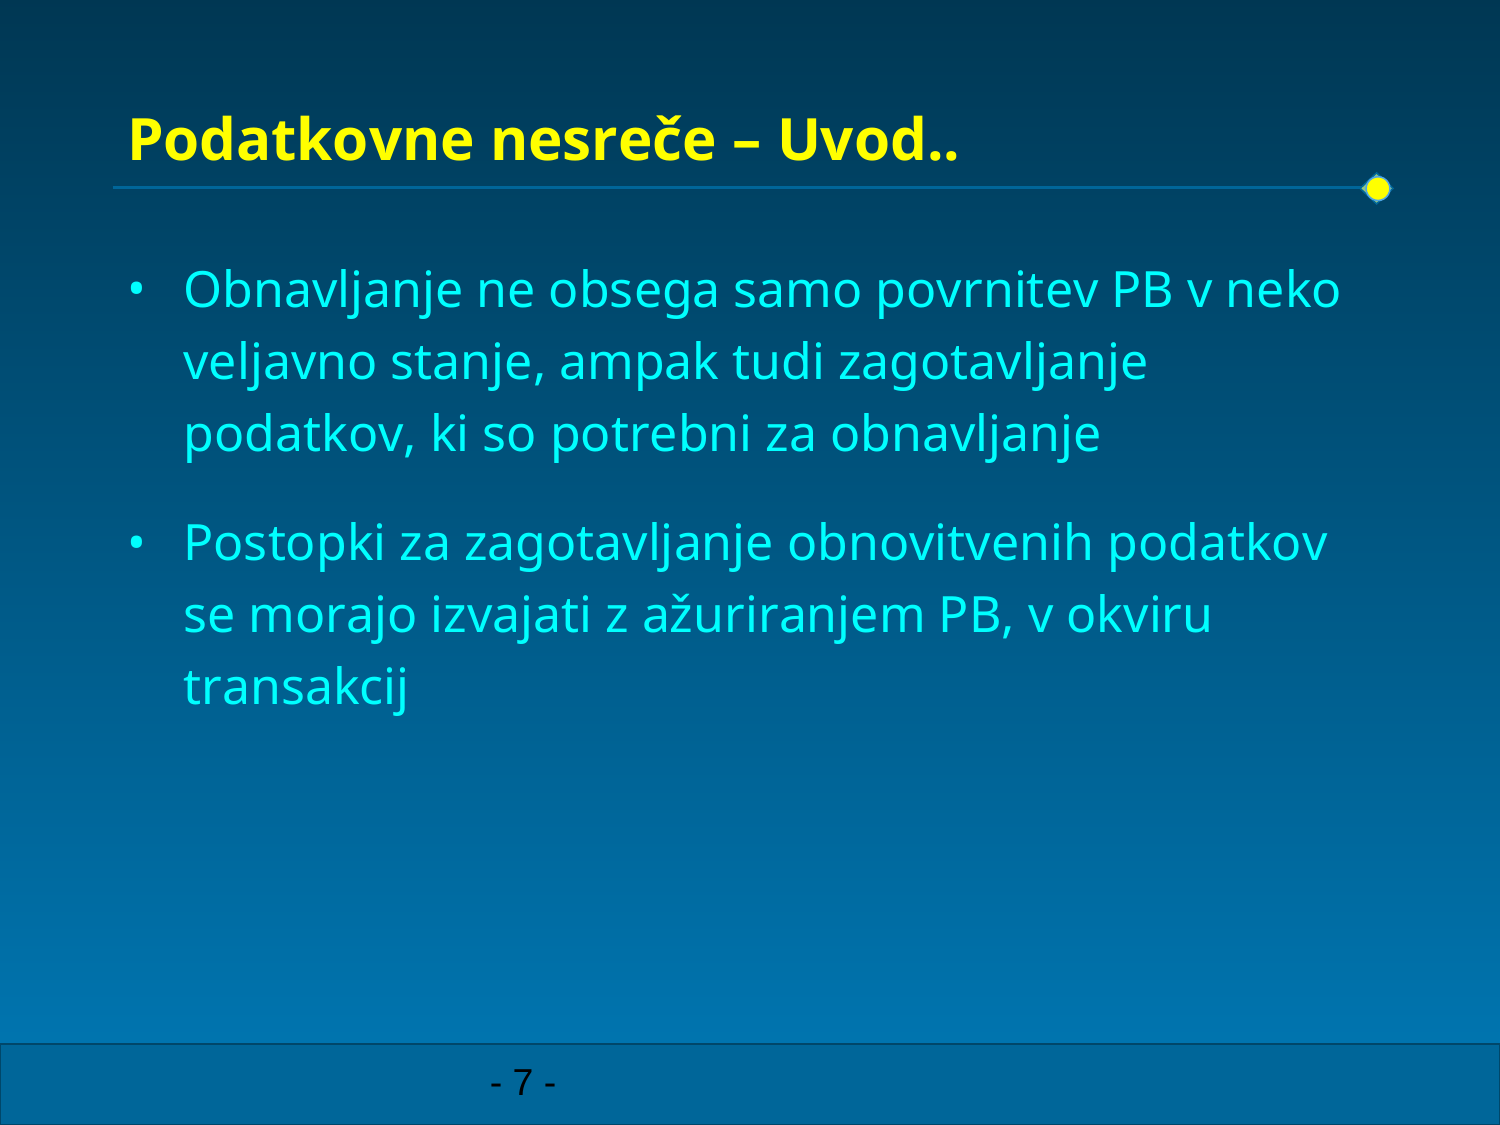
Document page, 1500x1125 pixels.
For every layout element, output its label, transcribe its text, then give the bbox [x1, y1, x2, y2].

list Obnavljanje ne obsega samo povrnitev PB v neko veljavno stanje, ampak tudi zagotavljanje podatkov, ki so potrebni za obnavljanje Postopki za zagotavljanje obnovitvenih podatkov se morajo izvajati z ažuriranjem PB, v okviru transakcij [112, 237, 1388, 963]
title Podatkovne nesreče – Uvod.. [112, 94, 1388, 181]
